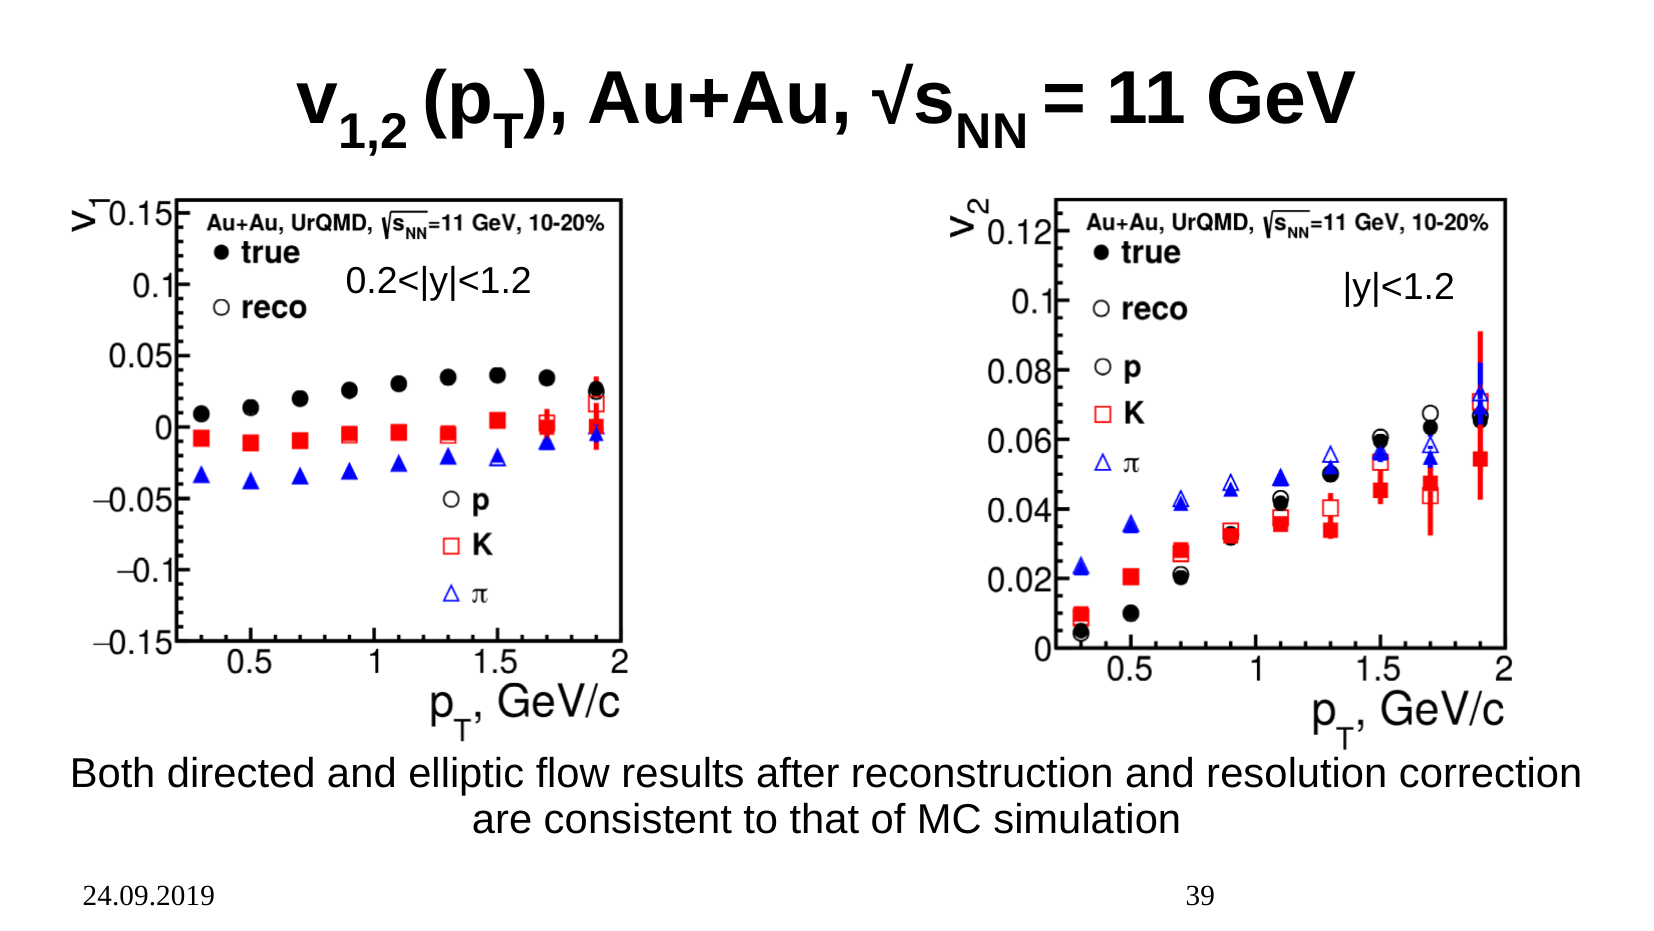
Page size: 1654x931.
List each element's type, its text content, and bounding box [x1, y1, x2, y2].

text_box 24.09.2019 [82, 850, 468, 912]
text_box |y|<1.2 [1316, 258, 1481, 316]
text_box Both directed and elliptic flow results after reconstruction and resolution correction are consistent to that of MC simulation [54, 742, 1600, 850]
picture [56, 174, 654, 742]
picture [939, 176, 1537, 742]
text_box 0.2<|y|<1.2 [318, 252, 559, 310]
text_box [1185, 850, 1571, 912]
title v1,2 (pT), Au+Au, √sNN = 11 GeV [59, 48, 1595, 151]
